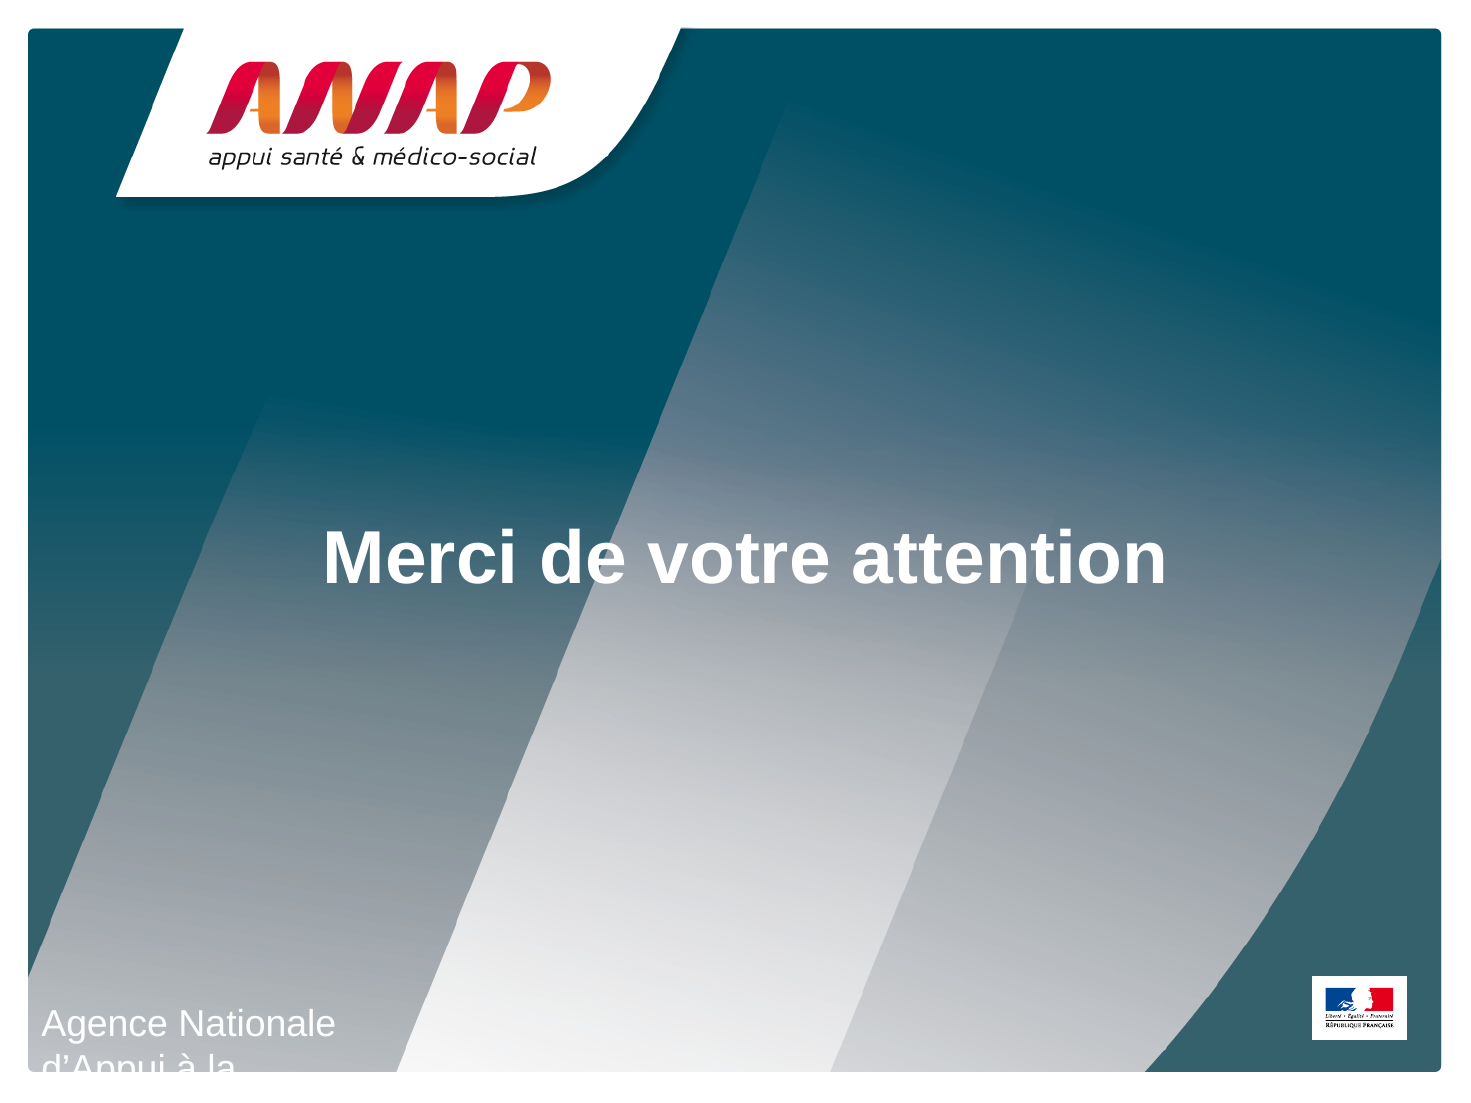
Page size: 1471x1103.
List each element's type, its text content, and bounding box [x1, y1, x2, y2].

title Merci de votre attention [110, 454, 1381, 654]
picture [0, 0, 1471, 1103]
